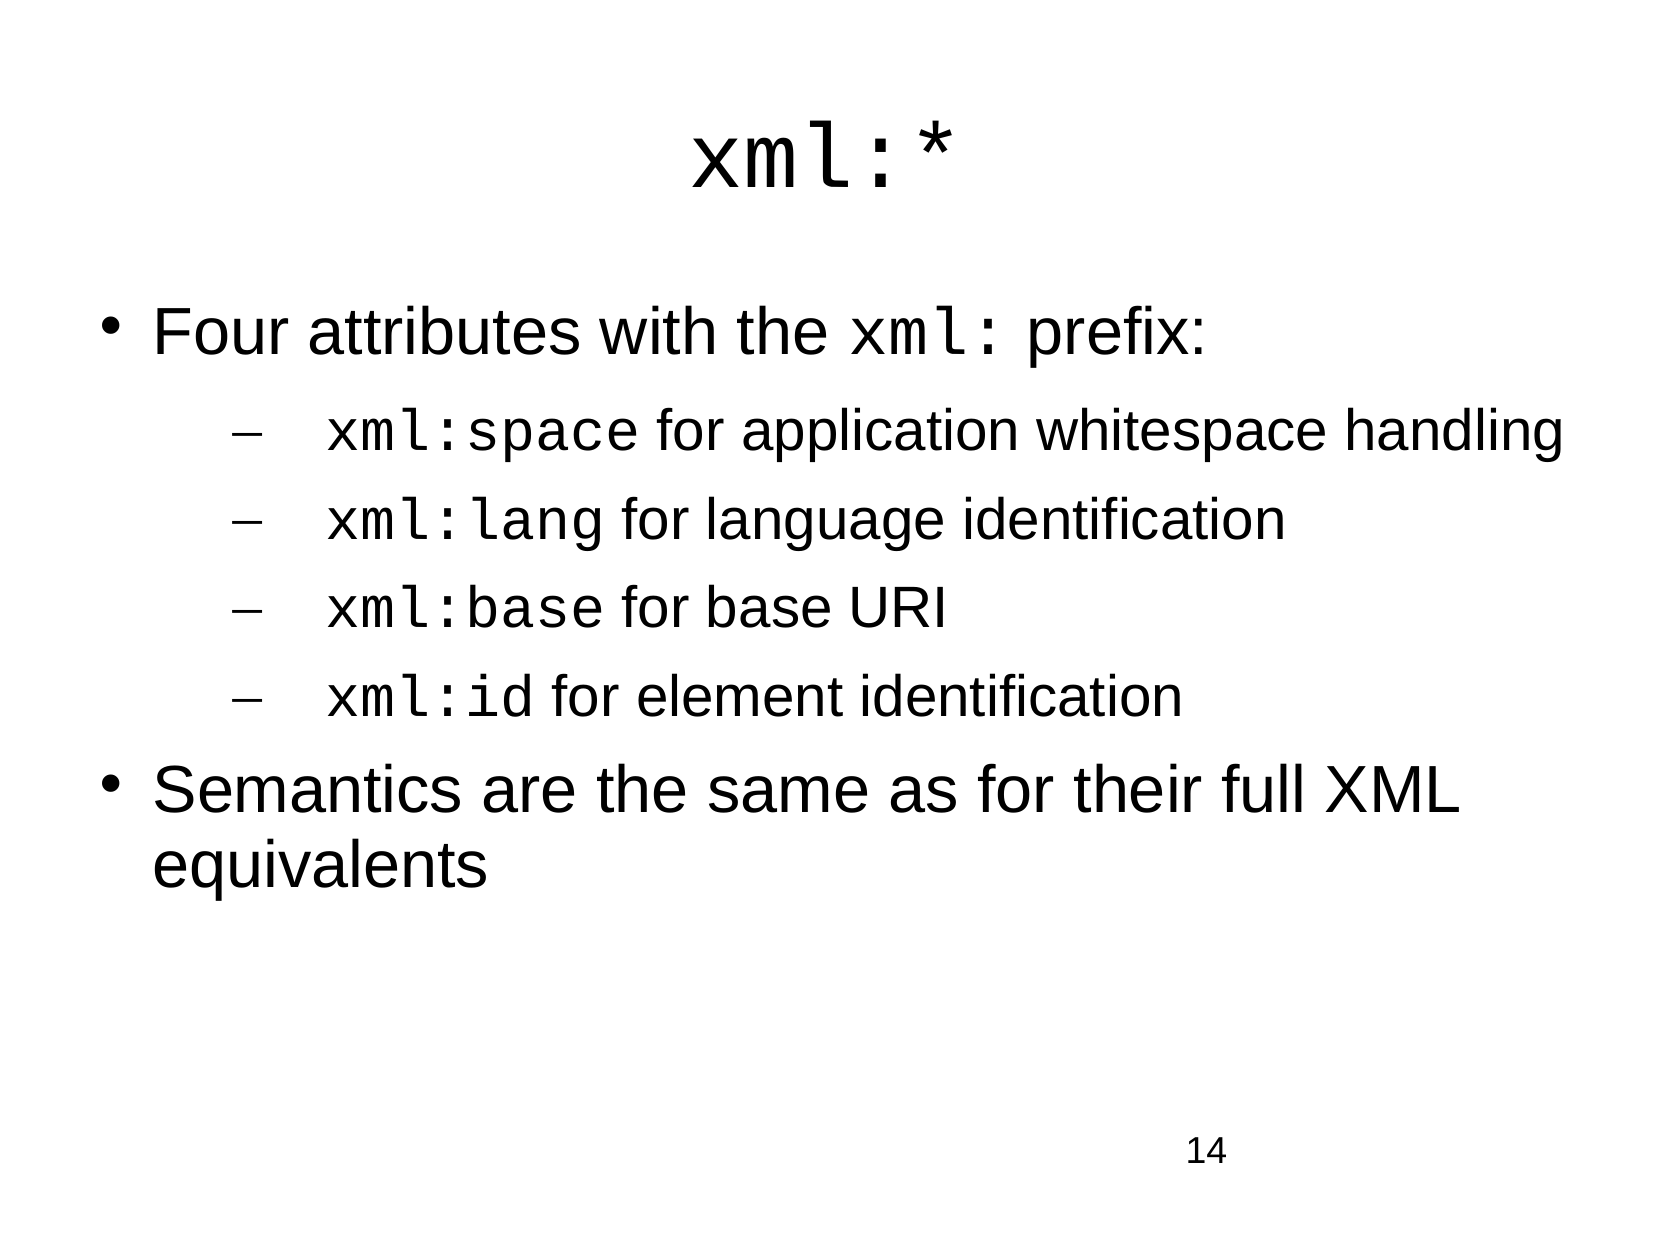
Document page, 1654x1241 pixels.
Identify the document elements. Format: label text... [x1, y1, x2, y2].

title xml:* [82, 56, 1571, 249]
list Four attributes with the xml: prefix: xml:space for application whitespace handling xml:lang for language identification xml:base for base URI xml:id for element identification Semantics are the same as for their full XML equivalents [82, 290, 1571, 1094]
